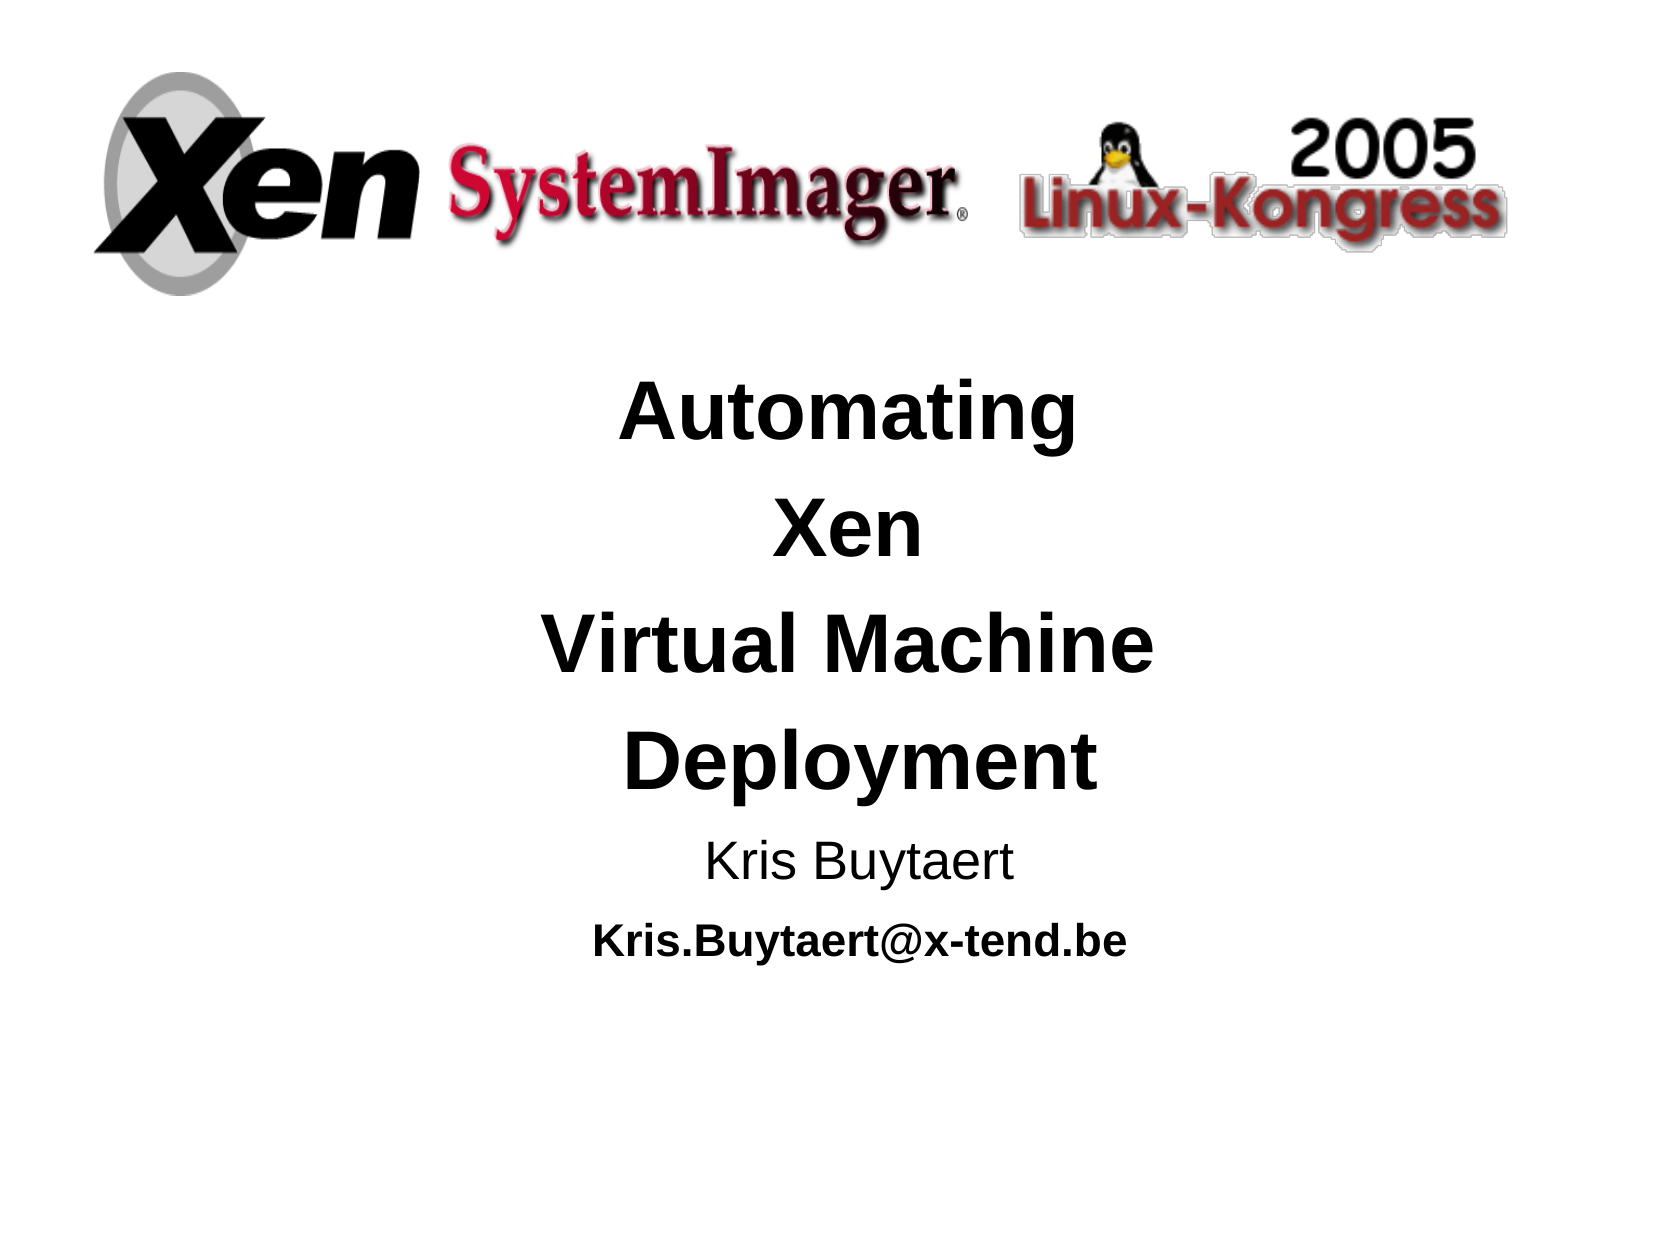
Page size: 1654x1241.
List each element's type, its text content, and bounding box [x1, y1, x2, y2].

picture [1006, 106, 1524, 265]
text_box Automating Xen Virtual Machine Deployment Kris Buytaert Kris.Buytaert@x-tend.be [257, 364, 1463, 1201]
picture [93, 72, 420, 296]
picture [445, 132, 971, 254]
